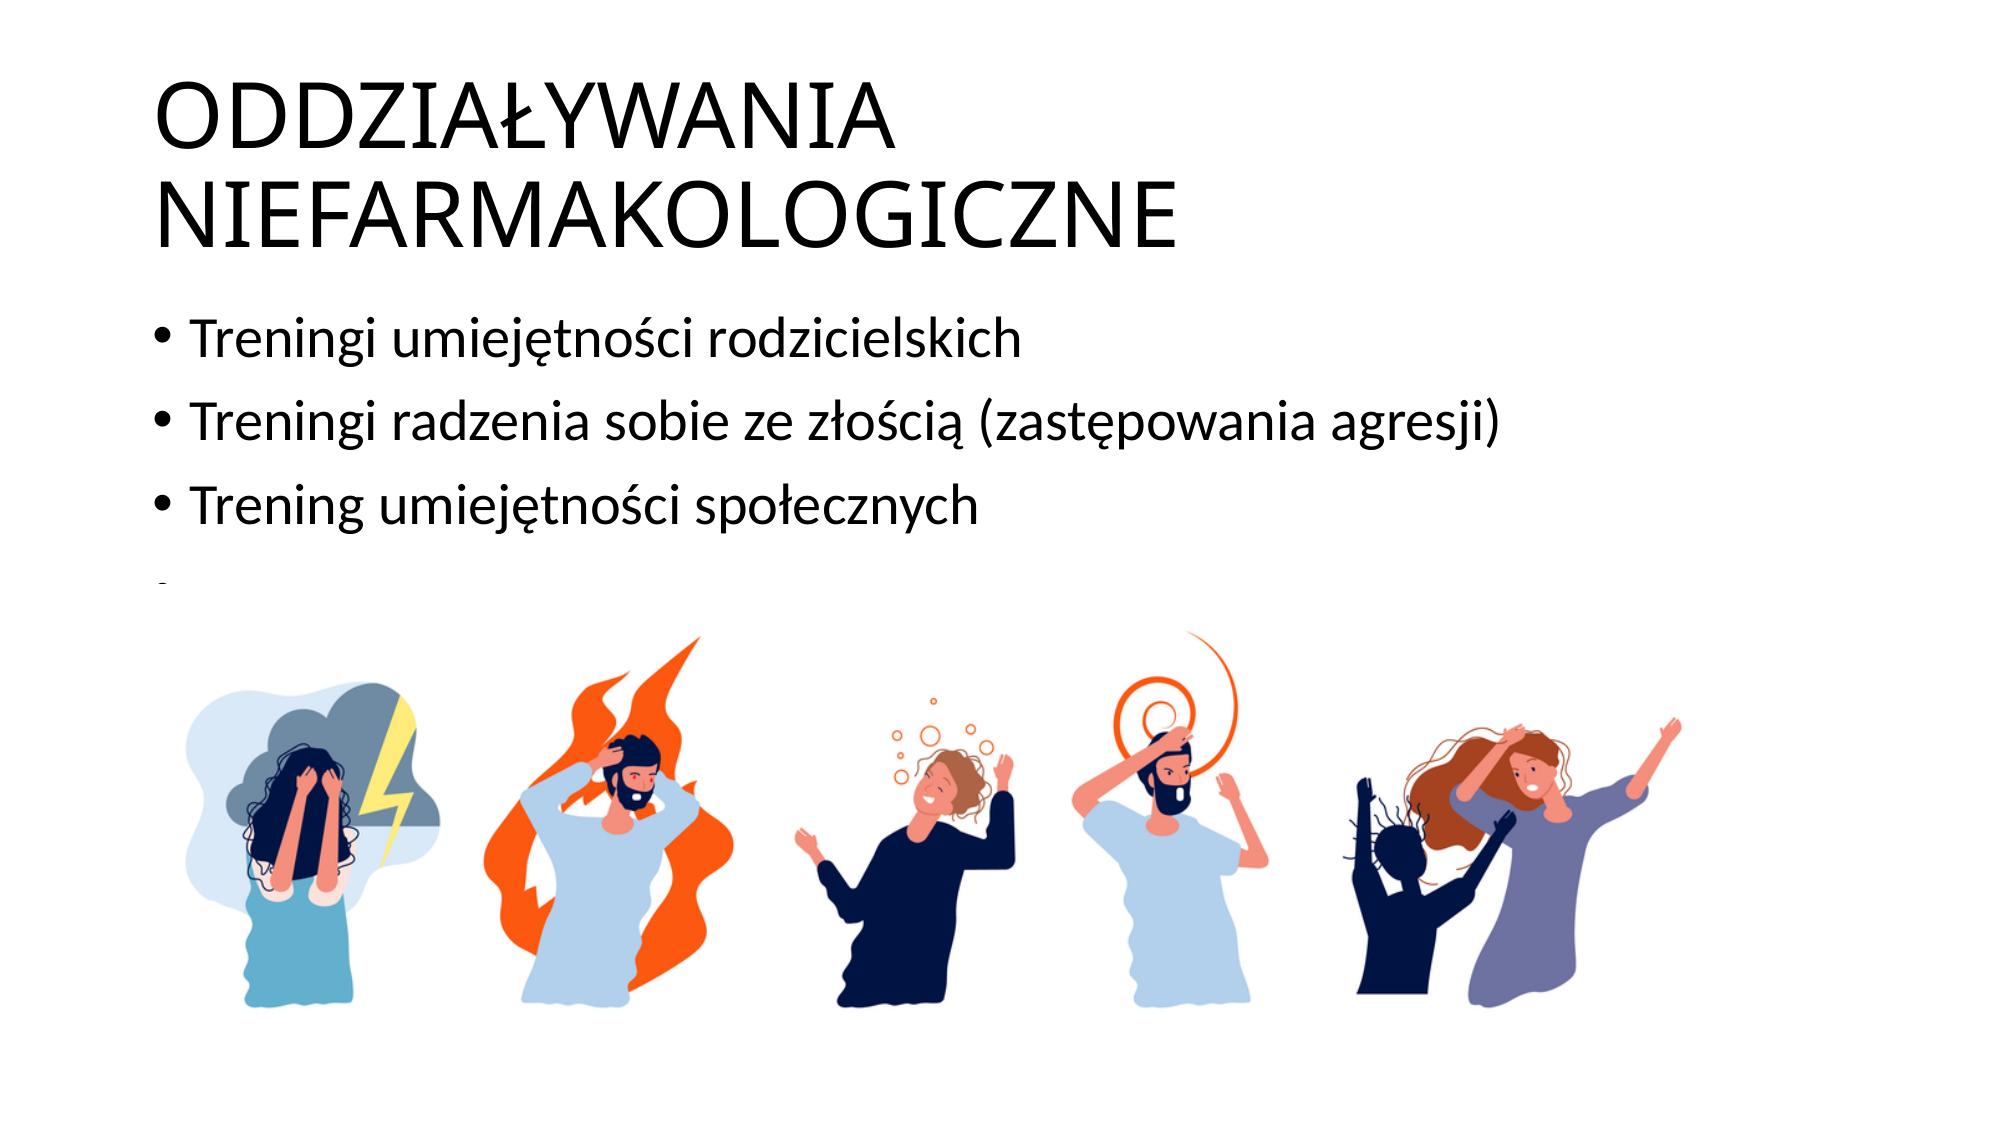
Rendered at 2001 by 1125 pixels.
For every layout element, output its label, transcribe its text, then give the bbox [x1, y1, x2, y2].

list Treningi umiejętności rodzicielskich Treningi radzenia sobie ze złością (zastępowania agresji) Trening umiejętności społecznych [137, 299, 1863, 563]
title ODDZIAŁYWANIA NIEFARMAKOLOGICZNE [137, 59, 1863, 278]
picture [137, 584, 1730, 1055]
